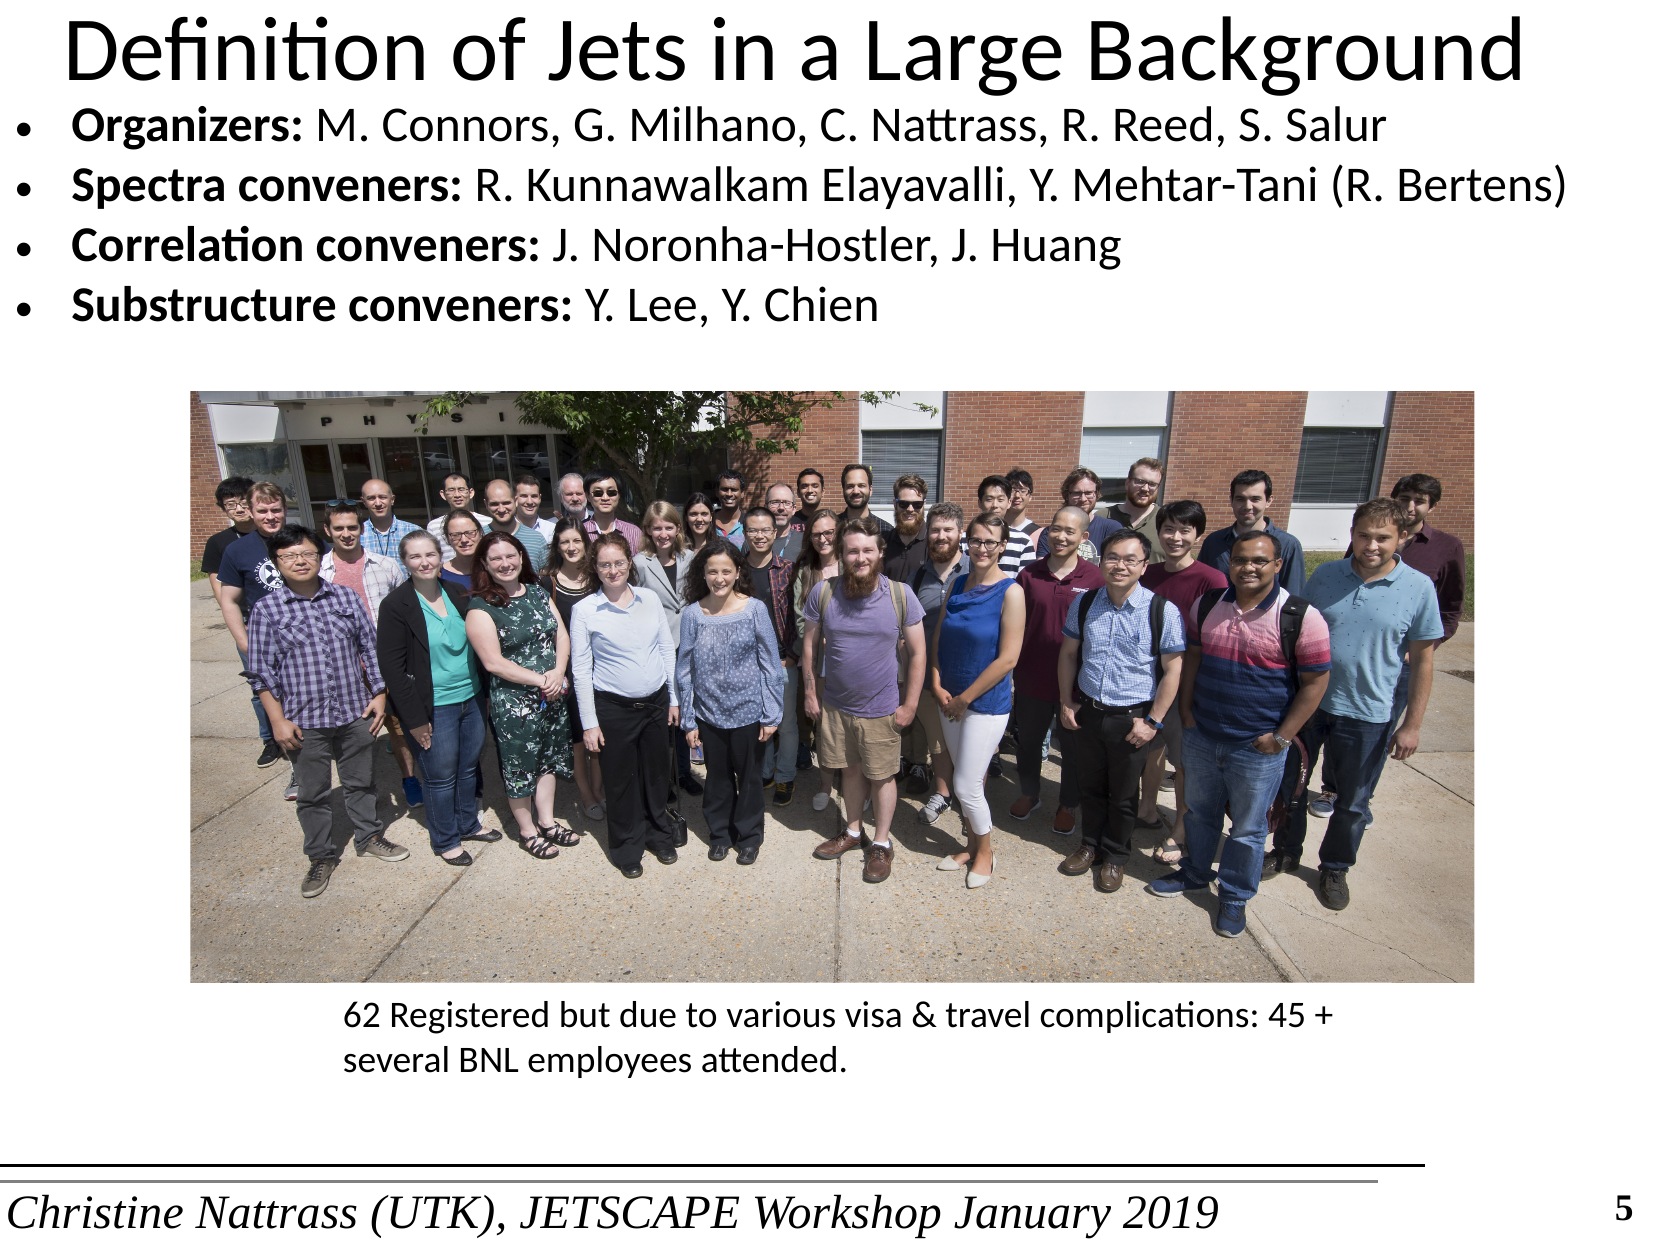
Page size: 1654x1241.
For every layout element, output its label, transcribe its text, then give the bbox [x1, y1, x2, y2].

picture [190, 391, 1475, 983]
title Definition of Jets in a Large Background [48, 0, 1565, 96]
text_box 62 Registered but due to various visa & travel complications: 45 + several BNL employees attended. [328, 982, 1392, 1088]
list Organizers: M. Connors, G. Milhano, C. Nattrass, R. Reed, S. Salur Spectra conveners: R. Kunnawalkam Elayavalli, Y. Mehtar-Tani (R. Bertens) Correlation conveners: J. Noronha-Hostler, J. Huang Substructure conveners: Y. Lee, Y. Chien [0, 96, 1654, 915]
